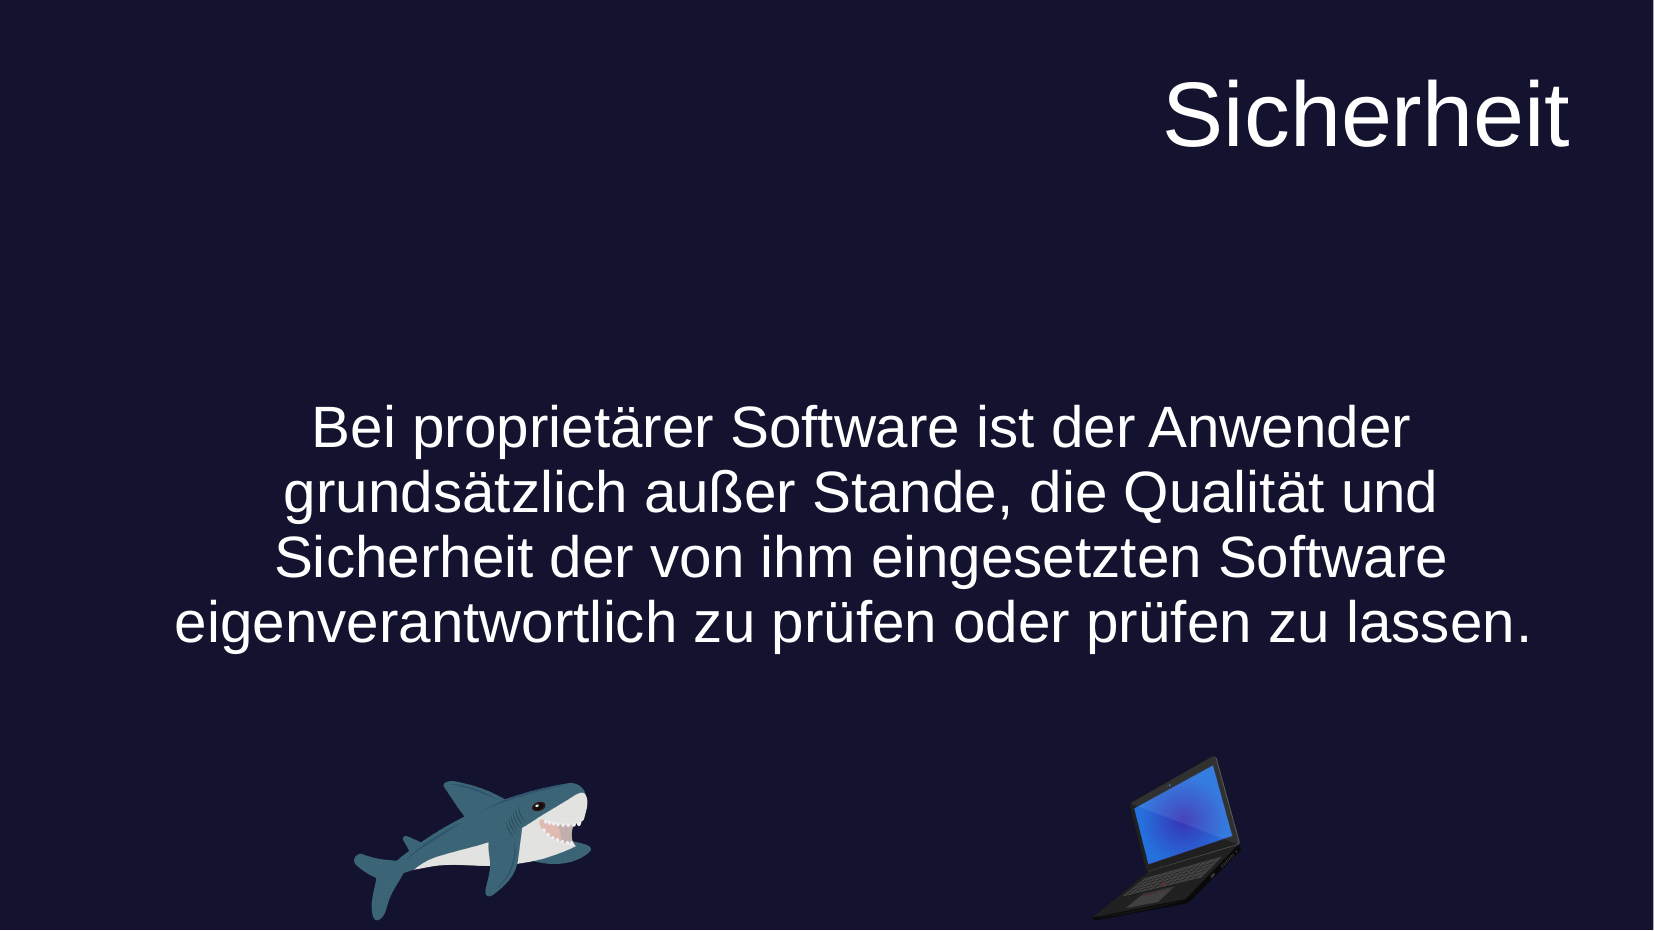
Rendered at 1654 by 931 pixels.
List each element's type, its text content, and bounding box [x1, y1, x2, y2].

title Sicherheit [82, 37, 1571, 193]
list Bei proprietärer Software ist der Anwender grundsätzlich außer Stande, die Qualität und Sicherheit der von ihm eingesetzten Software eigenverantwortlich zu prüfen oder prüfen zu lassen. [82, 217, 1571, 832]
picture [354, 832, 591, 931]
picture [1092, 832, 1241, 920]
